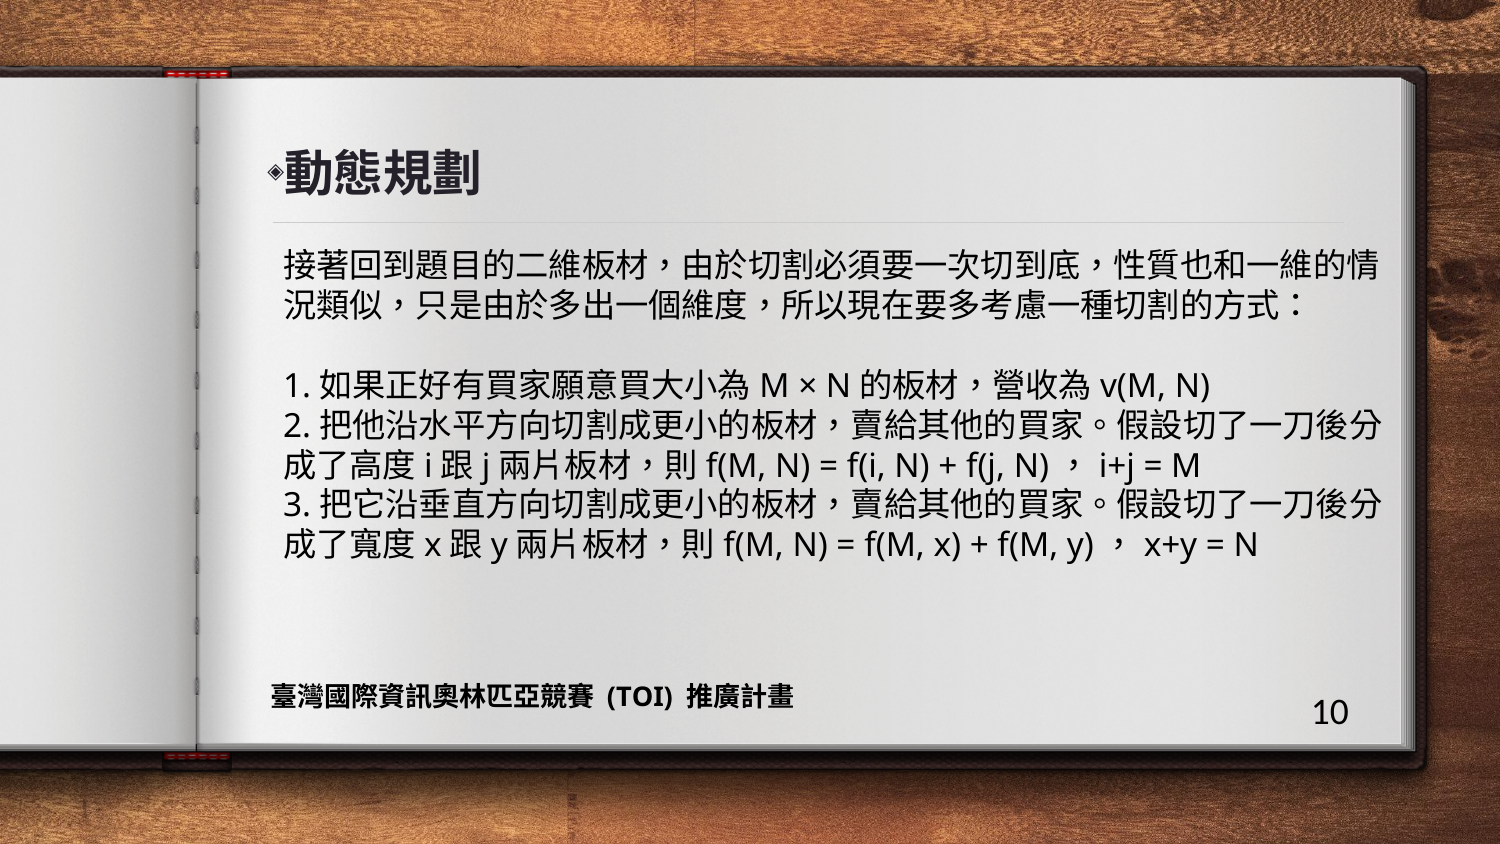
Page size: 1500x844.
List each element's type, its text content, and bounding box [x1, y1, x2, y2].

text_box 接著回到題目的二維板材，由於切割必須要一次切到底，性質也和一維的情況類似，只是由於多出一個維度，所以現在要多考慮一種切割的方式： 1.如果正好有買家願意買大小為M × N的板材，營收為v(M, N) 2.把他沿水平方向切割成更小的板材，賣給其他的買家。假設切了一刀後分成了高度i跟j兩片板材，則f(M, N) = f(i, N) + f(j, N)，i+j = M 3.把它沿垂直方向切割成更小的板材，賣給其他的買家。假設切了一刀後分成了寬度x跟y兩片板材，則f(M, N) = f(M, x) + f(M, y)，x+y = N [268, 236, 1401, 575]
text_box [1295, 672, 1386, 737]
list 動態規劃 [252, 126, 1194, 216]
